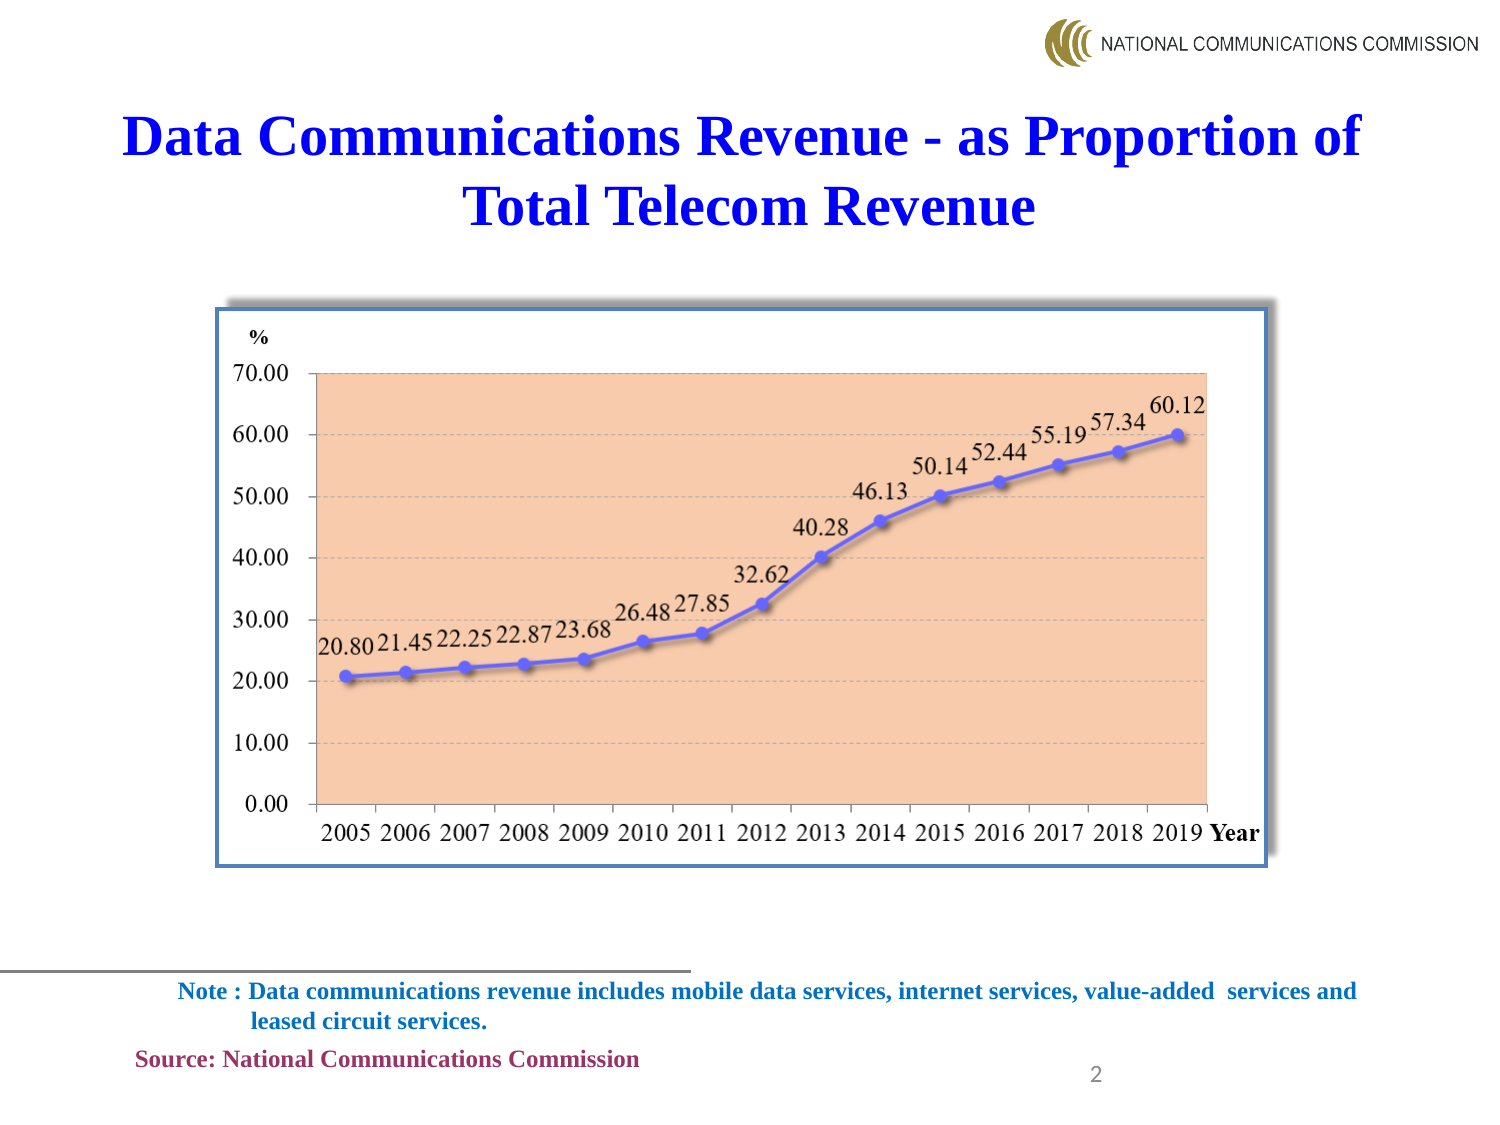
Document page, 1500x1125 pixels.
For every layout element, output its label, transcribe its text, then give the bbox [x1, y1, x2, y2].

text_box [1074, 1042, 1426, 1103]
text_box Note : Data communications revenue includes mobile data services, internet services, value-added services and leased circuit services. [0, 966, 1424, 1043]
picture [1045, 19, 1479, 67]
picture [215, 290, 1285, 868]
text_box Data Communications Revenue - as Proportion of Total Telecom Revenue [0, 90, 1500, 216]
text_box Source: National Communications Commission [0, 1043, 703, 1081]
